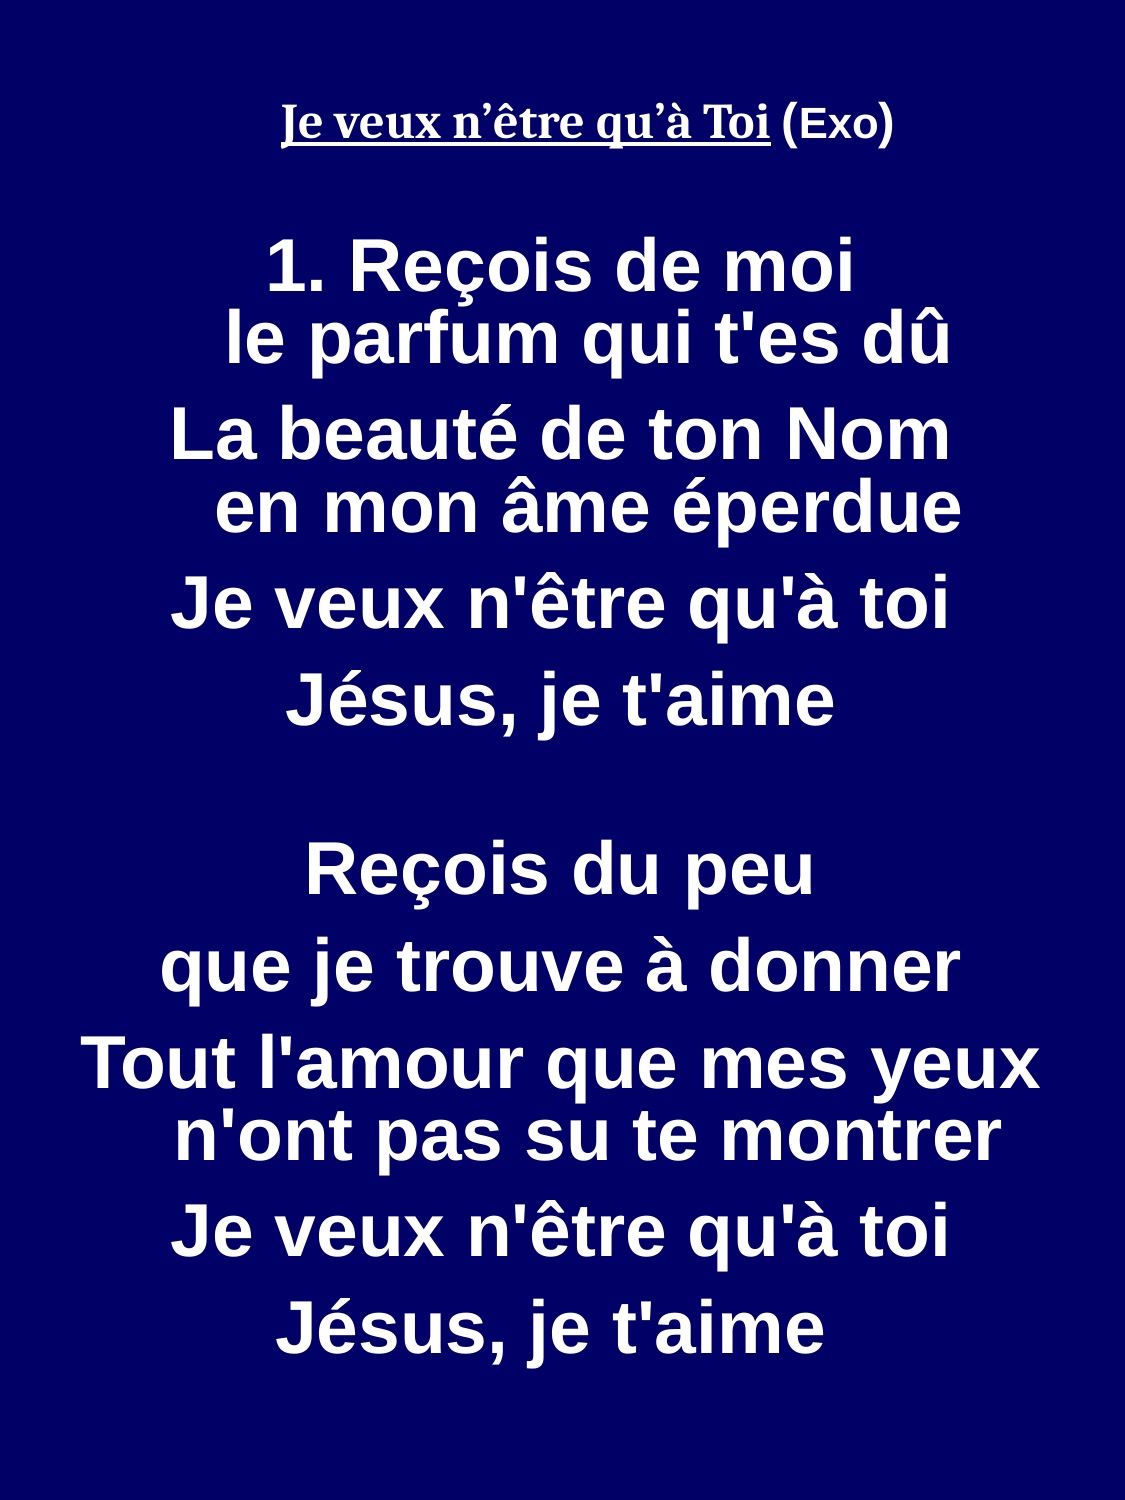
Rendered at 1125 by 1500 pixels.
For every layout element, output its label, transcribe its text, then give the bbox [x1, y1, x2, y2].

text_box Je veux n’être qu’à Toi (Exo) 1. Reçois de moi le parfum qui t'es dû La beauté de ton Nom en mon âme éperdue Je veux n'être qu'à toi Jésus, je t'aime Reçois du peu que je trouve à donner Tout l'amour que mes yeux n'ont pas su te montrer Je veux n'être qu'à toi Jésus, je t'aime [11, 35, 1111, 1441]
